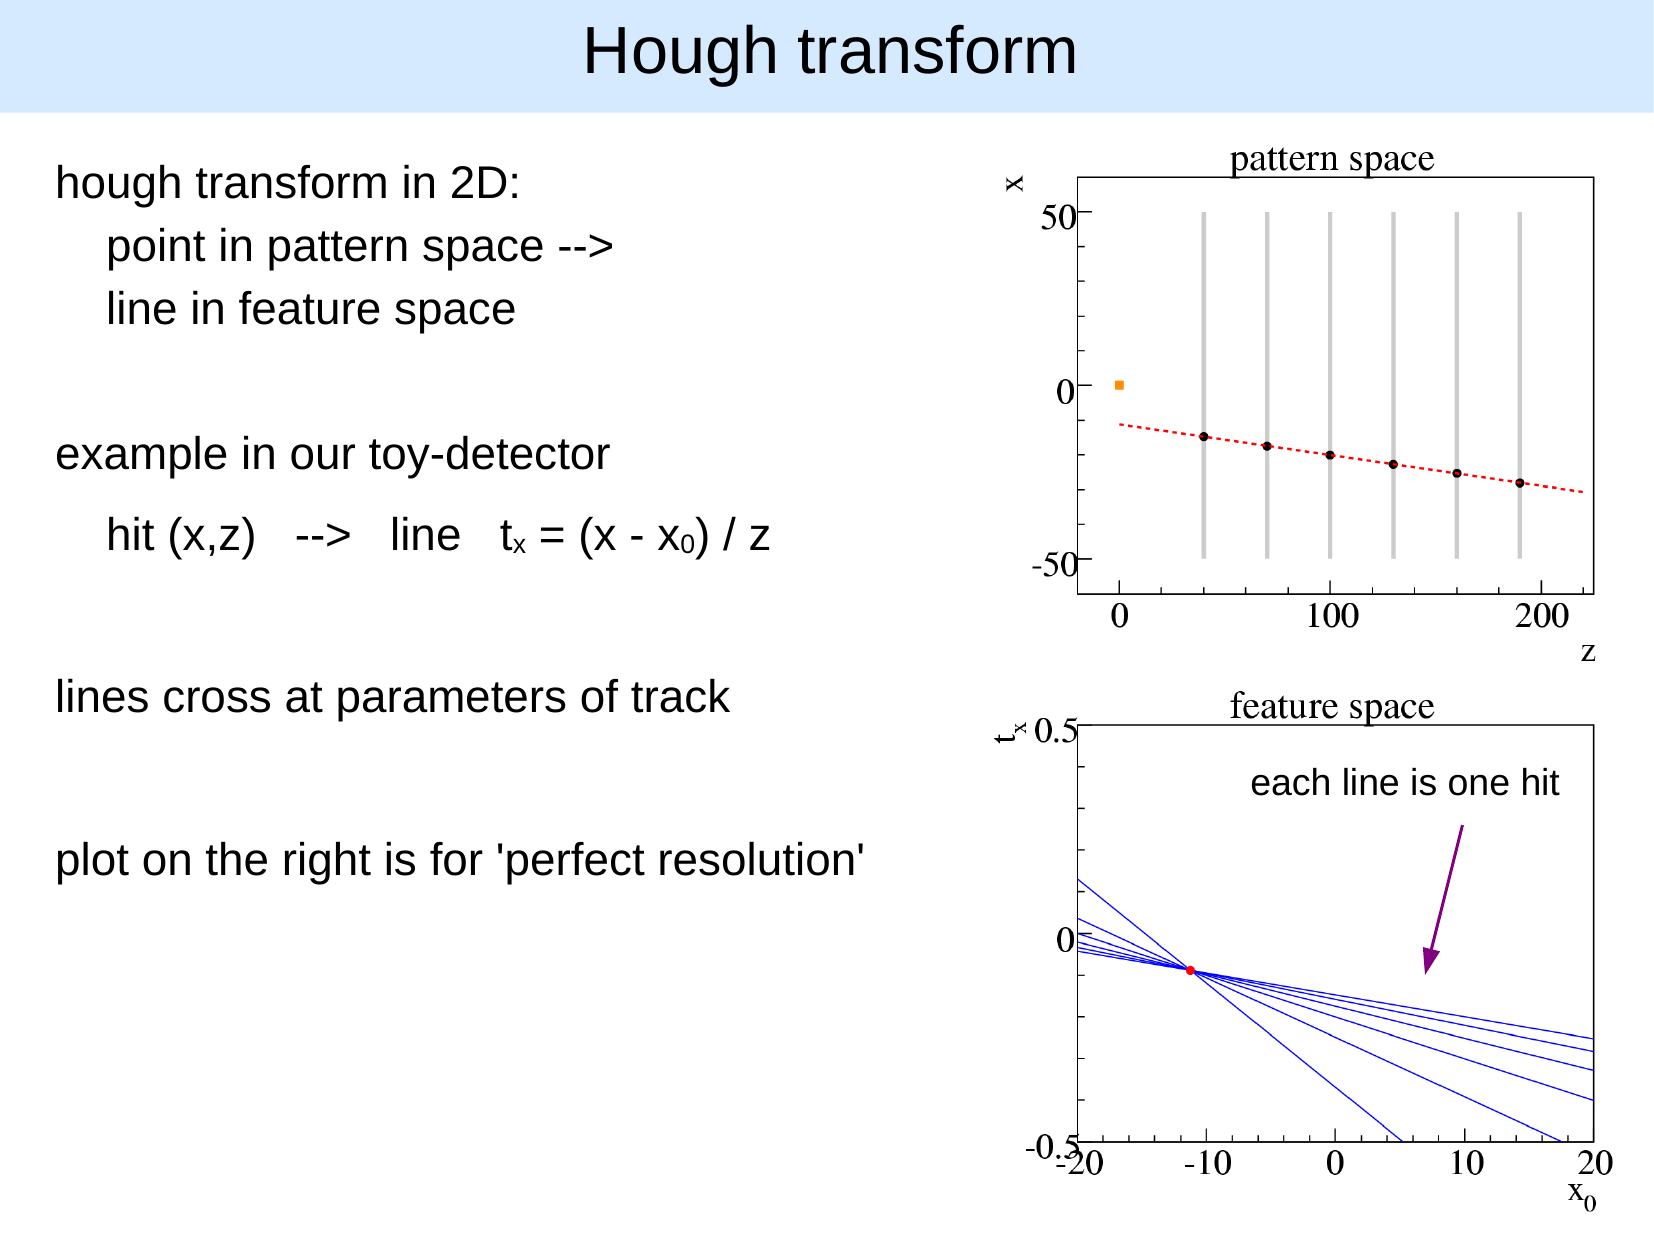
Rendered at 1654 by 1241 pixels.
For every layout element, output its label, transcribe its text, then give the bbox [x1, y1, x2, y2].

list hough transform in 2D: point in pattern space --> line in feature space example in our toy-detector hit (x,z) --> line tx = (x - x0) / z lines cross at parameters of track plot on the right is for 'perfect resolution' [37, 156, 980, 1066]
picture [980, 122, 1625, 1218]
title Hough transform [86, 0, 1576, 100]
text_box each line is one hit [1235, 754, 1576, 826]
